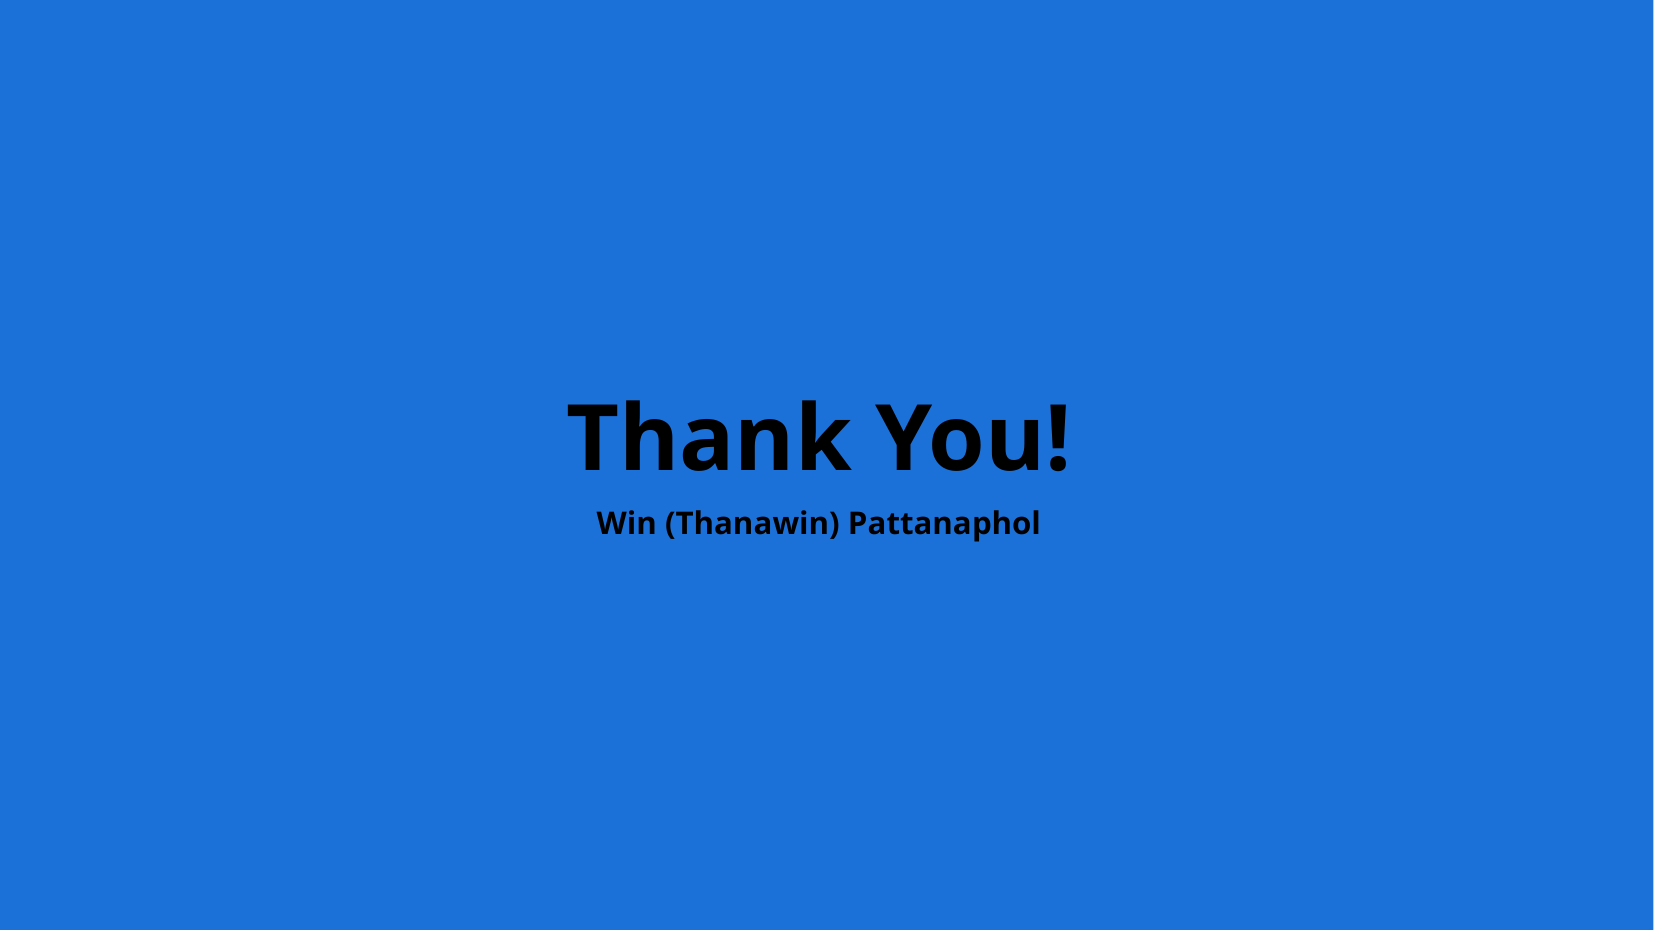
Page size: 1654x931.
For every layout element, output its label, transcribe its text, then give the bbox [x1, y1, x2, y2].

title Win (Thanawin) Pattanaphol [75, 503, 1564, 542]
title Thank You! [75, 357, 1564, 503]
